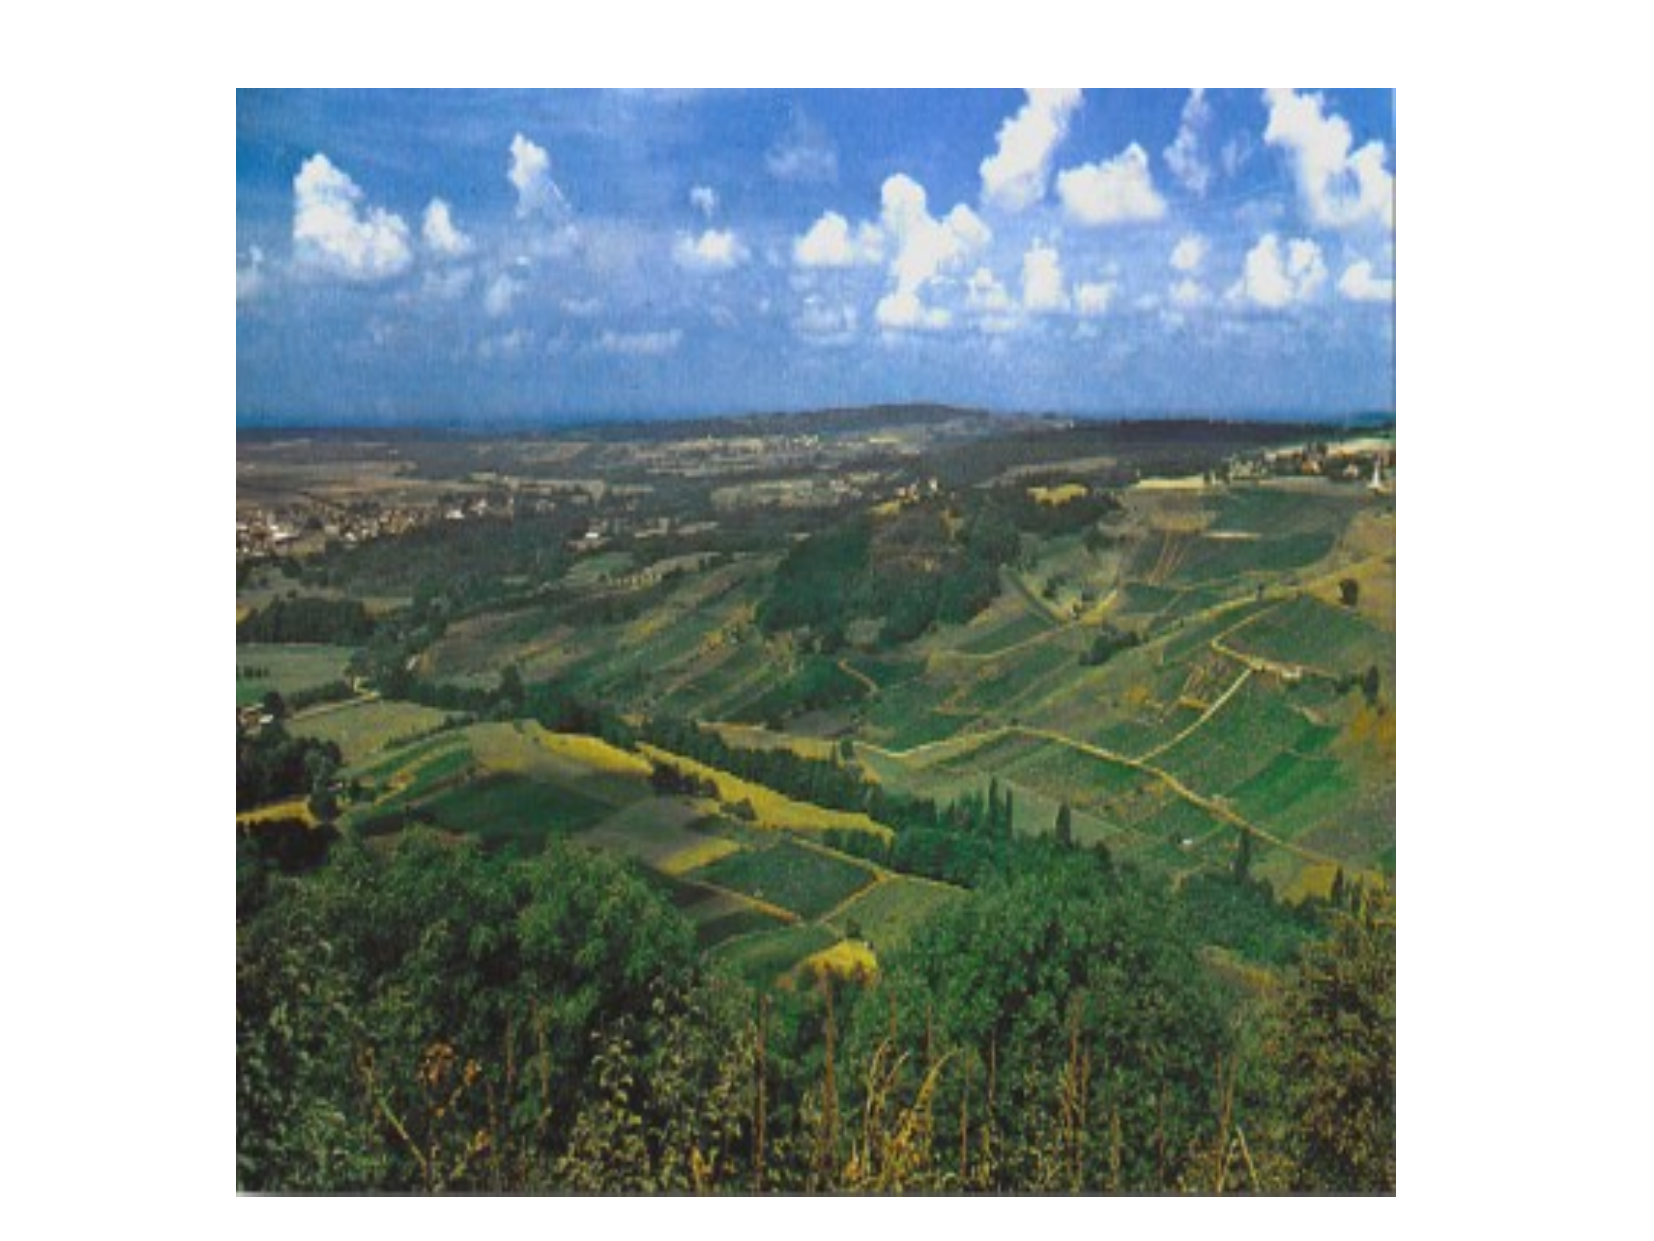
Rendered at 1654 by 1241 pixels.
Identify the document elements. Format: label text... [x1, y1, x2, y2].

picture [236, 88, 1396, 1197]
subtitle JURA [531, 118, 1152, 406]
